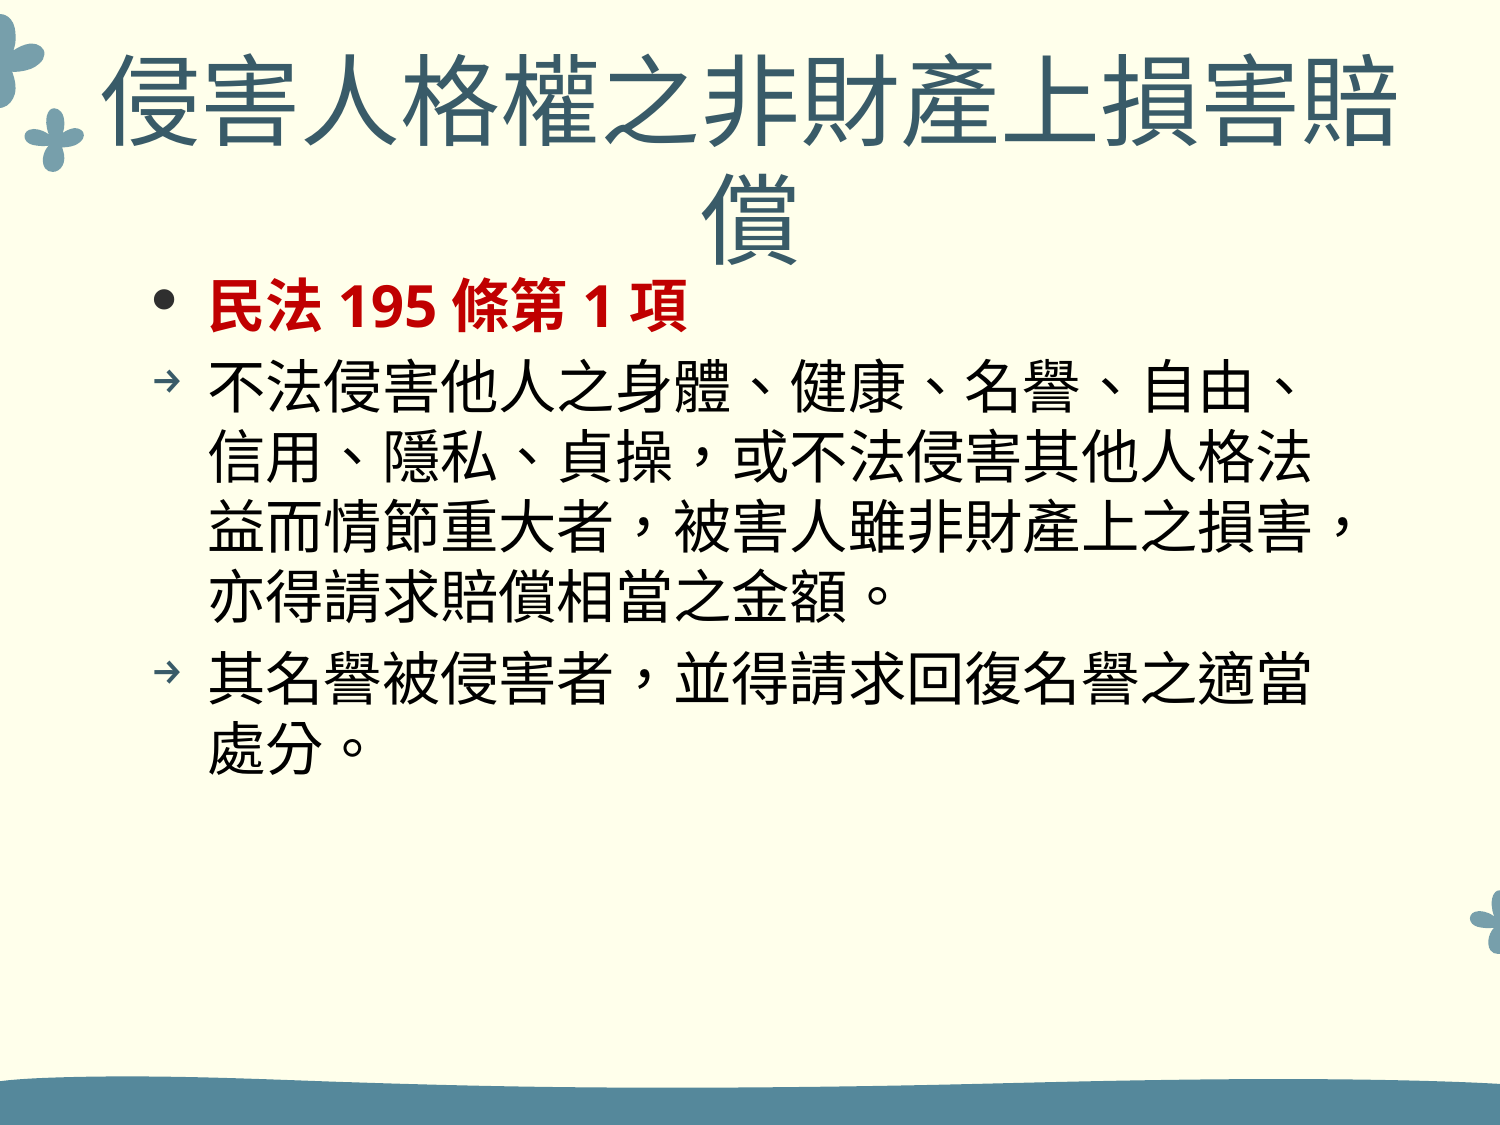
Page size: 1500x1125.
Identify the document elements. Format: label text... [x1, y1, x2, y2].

text_box [24, 108, 84, 172]
text_box [0, 1076, 1500, 1125]
list 民法195條第1項 不法侵害他人之身體、健康、名譽、自由、信用、隱私、貞操，或不法侵害其他人格法益而情節重大者，被害人雖非財產上之損害，亦得請求賠償相當之金額。 其名譽被侵害者，並得請求回復名譽之適當處分。 [136, 261, 1365, 923]
title 侵害人格權之非財產上損害賠償 [71, 54, 1430, 262]
text_box [0, 14, 45, 108]
text_box [1469, 890, 1500, 954]
